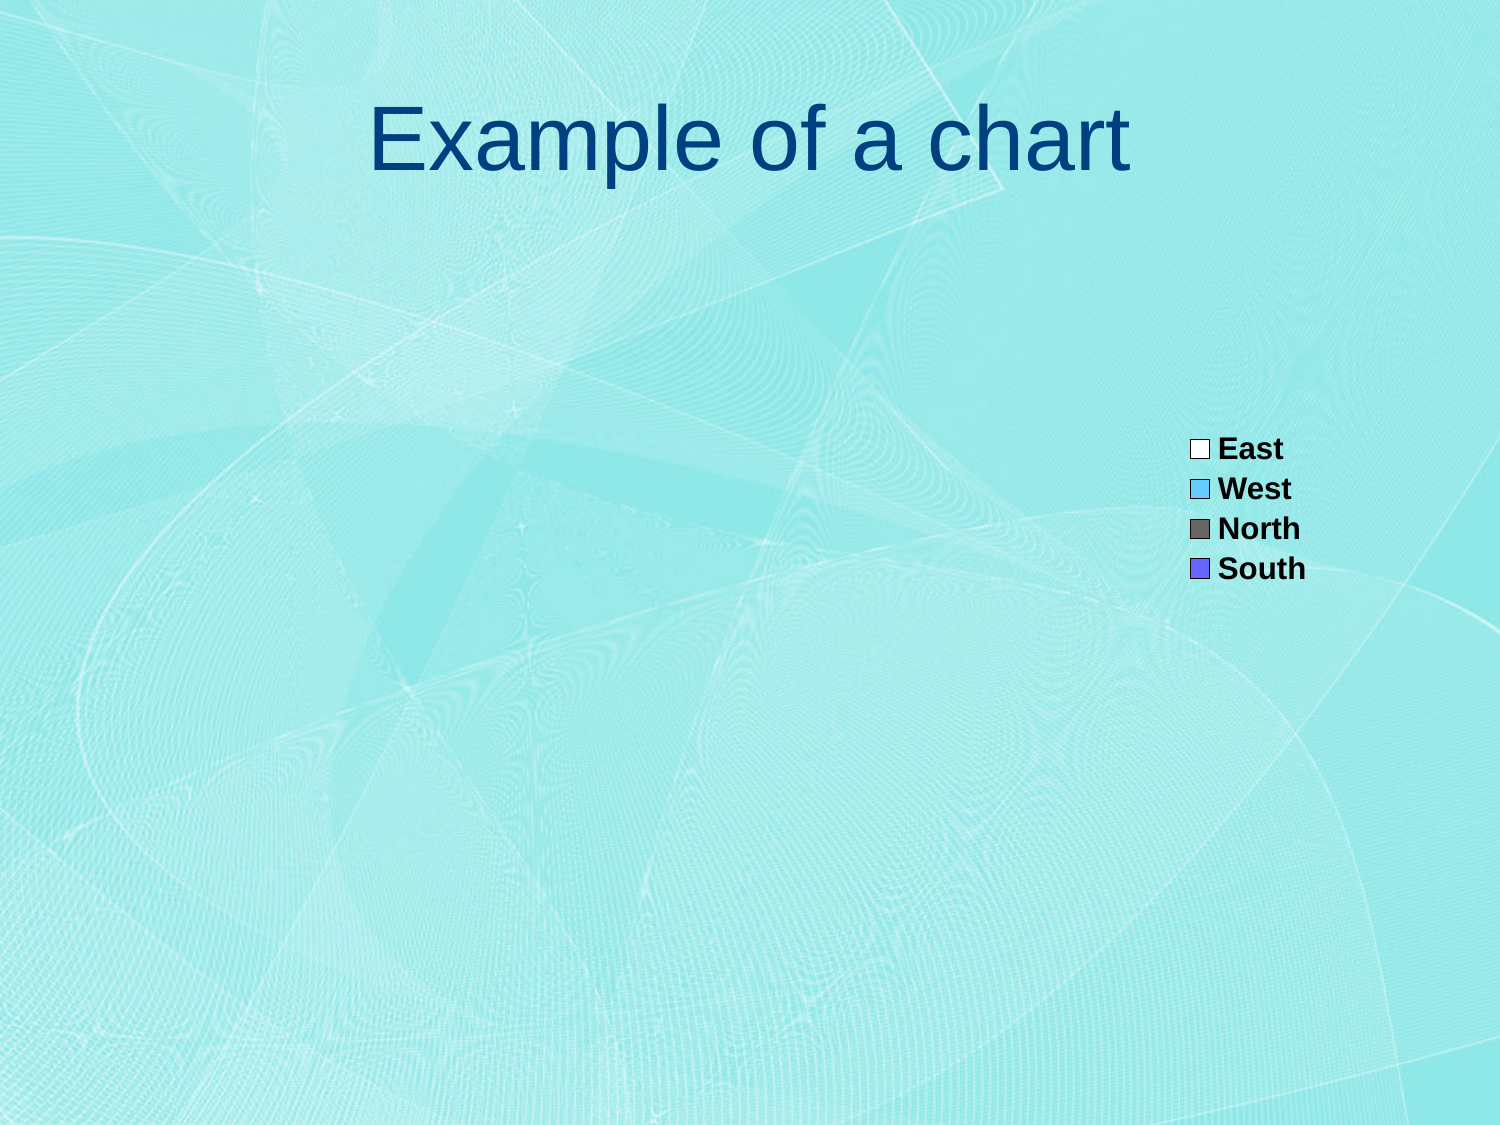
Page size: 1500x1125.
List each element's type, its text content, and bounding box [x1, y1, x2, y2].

chart [332, 200, 1328, 817]
picture [0, 0, 1500, 1125]
title Example of a chart [75, 45, 1426, 233]
